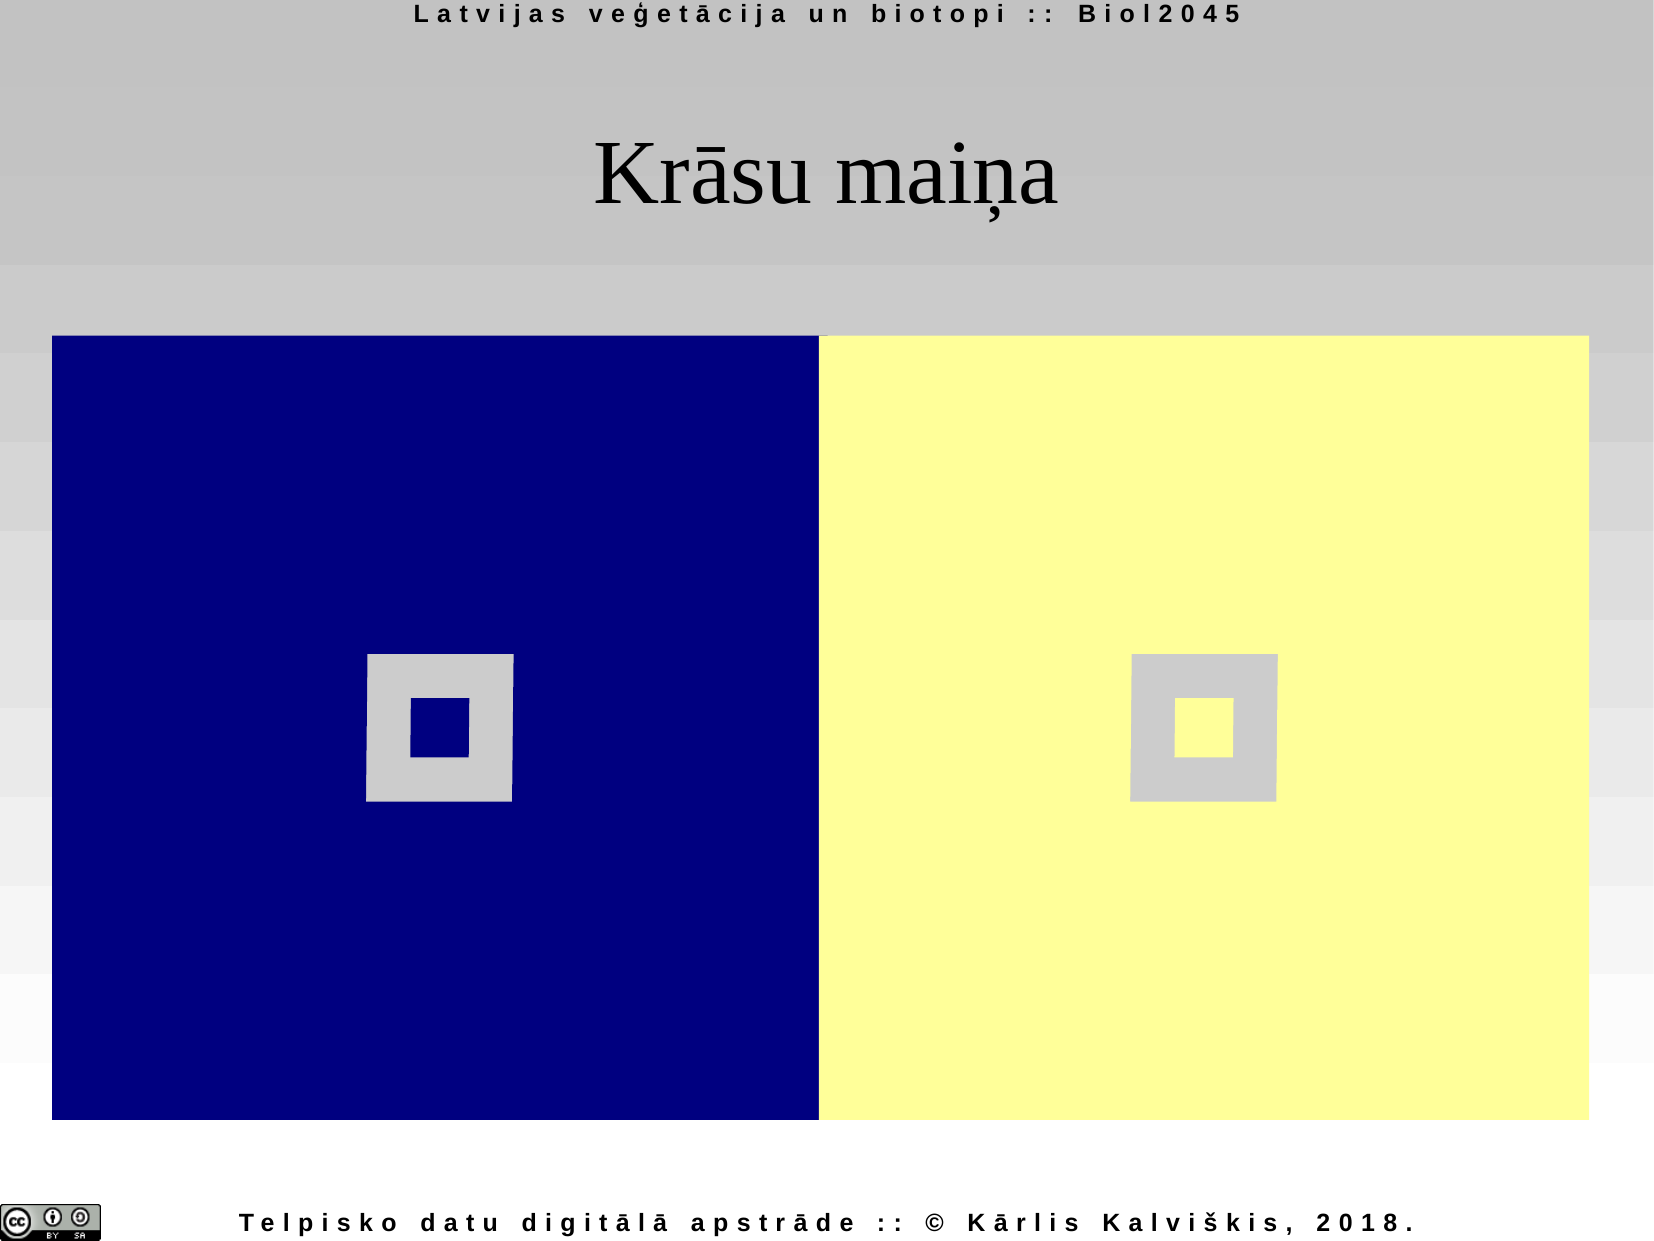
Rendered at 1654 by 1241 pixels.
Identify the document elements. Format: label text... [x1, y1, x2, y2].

title Krāsu maiņa [29, 49, 1625, 296]
text_box [52, 335, 1590, 1120]
picture [0, 0, 1654, 1241]
